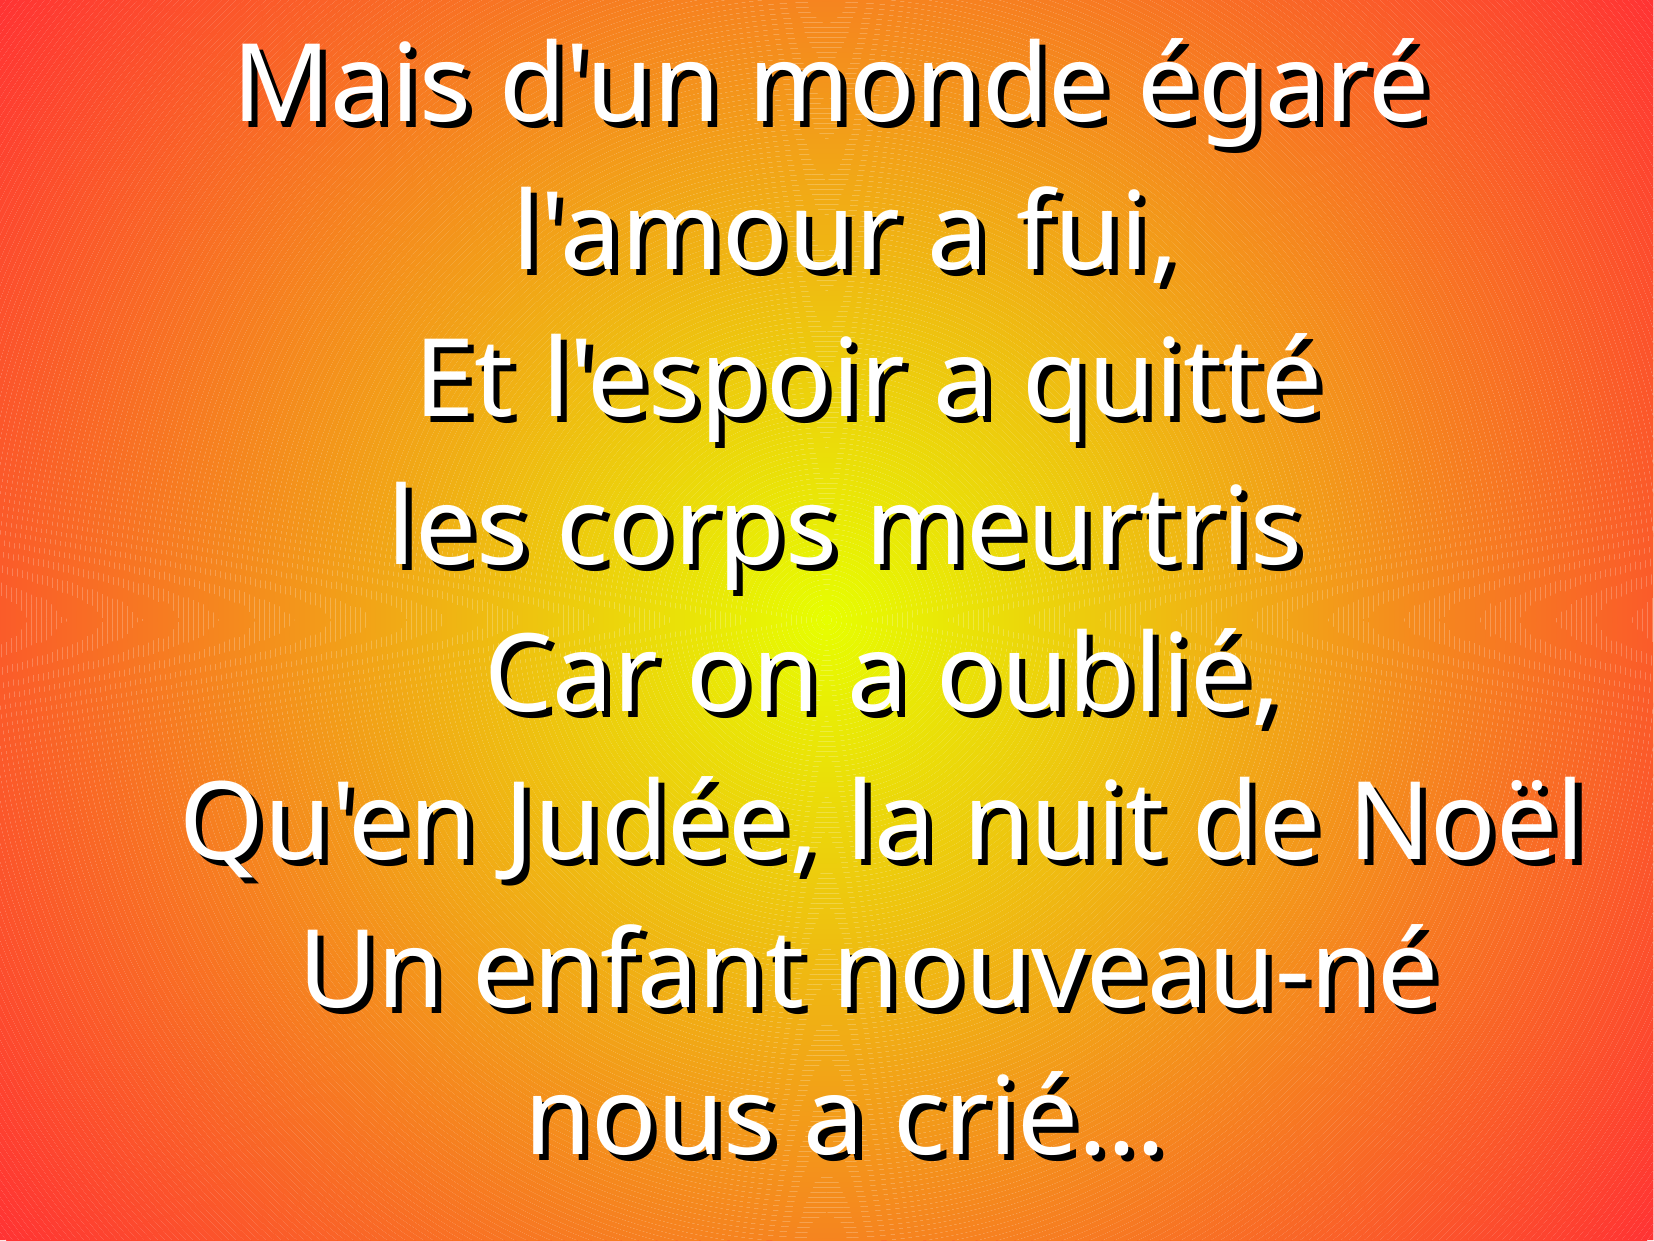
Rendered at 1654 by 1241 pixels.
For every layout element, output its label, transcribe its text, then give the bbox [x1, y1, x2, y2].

list Mais d'un monde égaré l'amour a fui, Et l'espoir a quitté les corps meurtris Car on a oublié, Qu'en Judée, la nuit de Noël Un enfant nouveau-né nous a crié... [0, 6, 1654, 1241]
